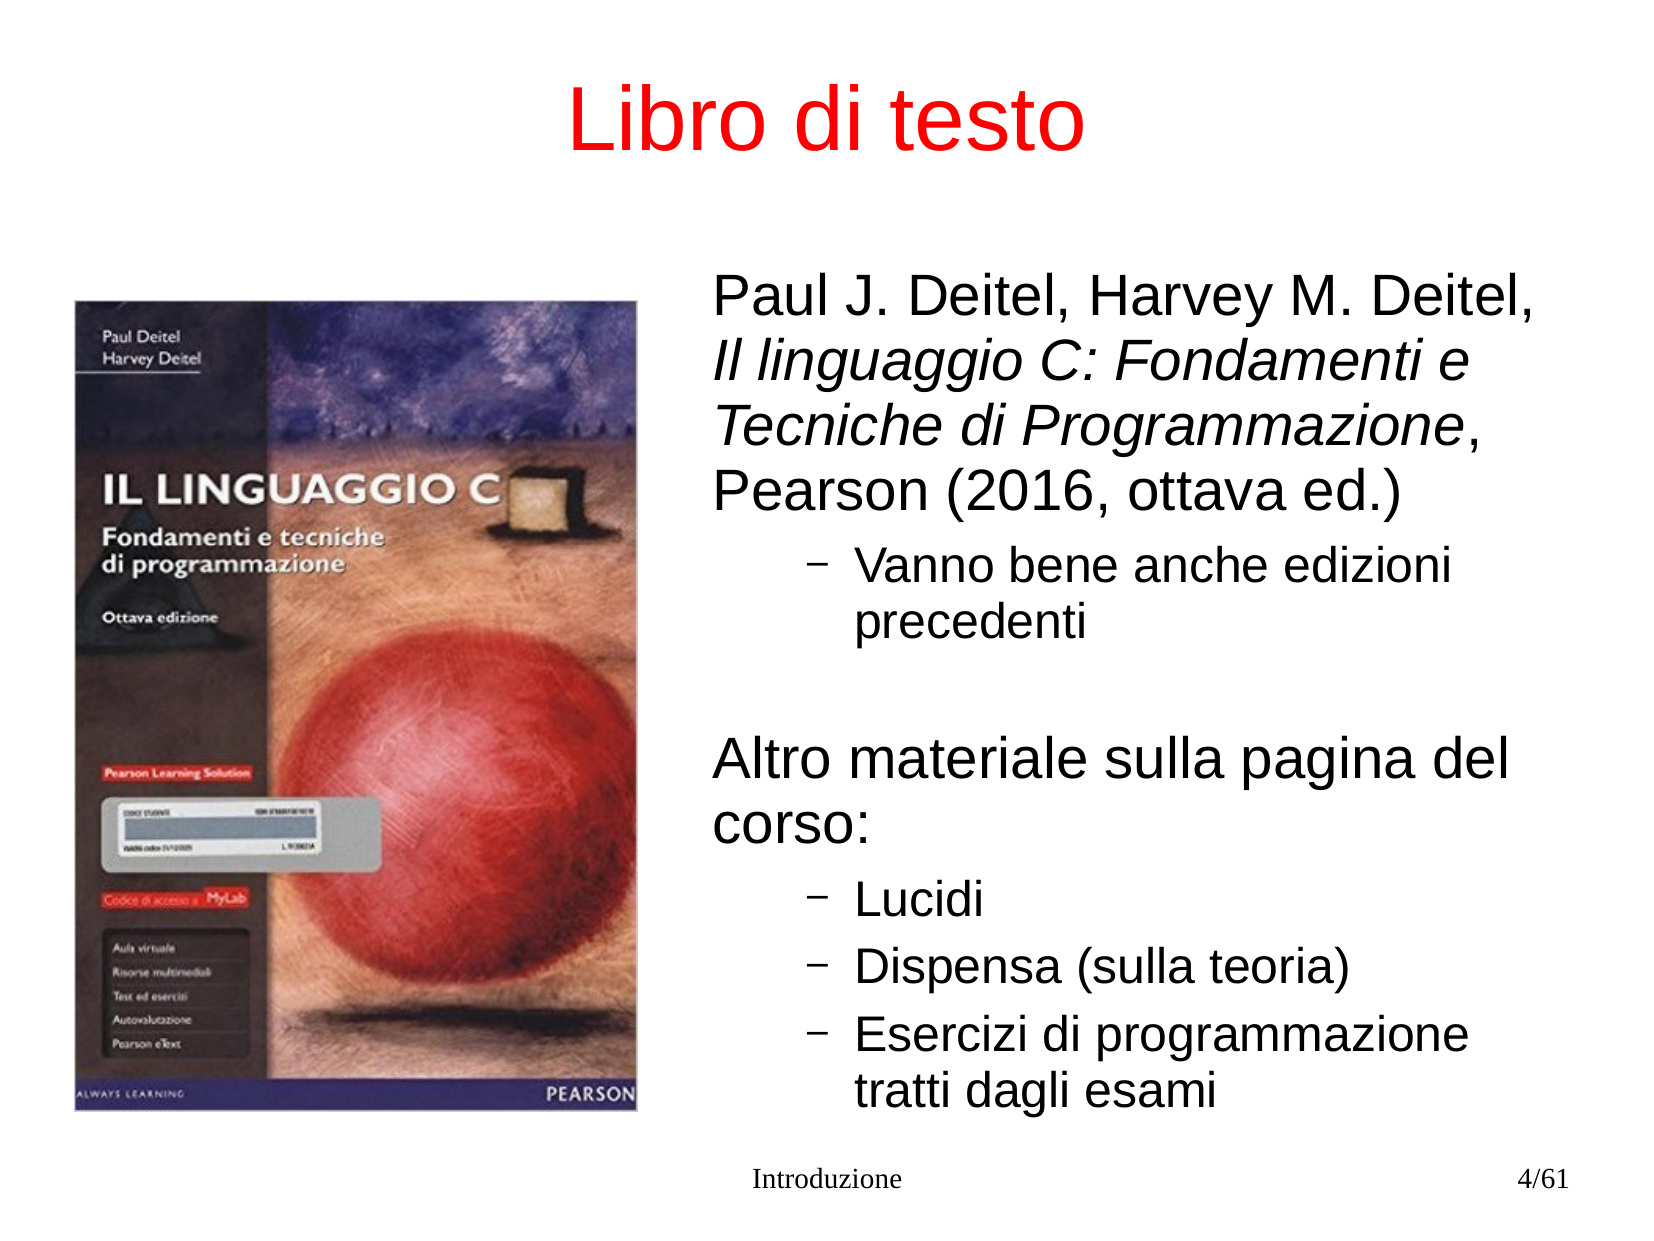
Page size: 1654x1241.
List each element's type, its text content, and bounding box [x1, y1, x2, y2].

list Paul J. Deitel, Harvey M. Deitel, Il linguaggio C: Fondamenti e Tecniche di Programmazione, Pearson (2016, ottava ed.) Vanno bene anche edizioni precedenti Altro materiale sulla pagina del corso: Lucidi Dispensa (sulla teoria) Esercizi di programmazione tratti dagli esami [712, 262, 1576, 1183]
title Libro di testo [82, 49, 1571, 188]
picture [74, 300, 638, 1112]
